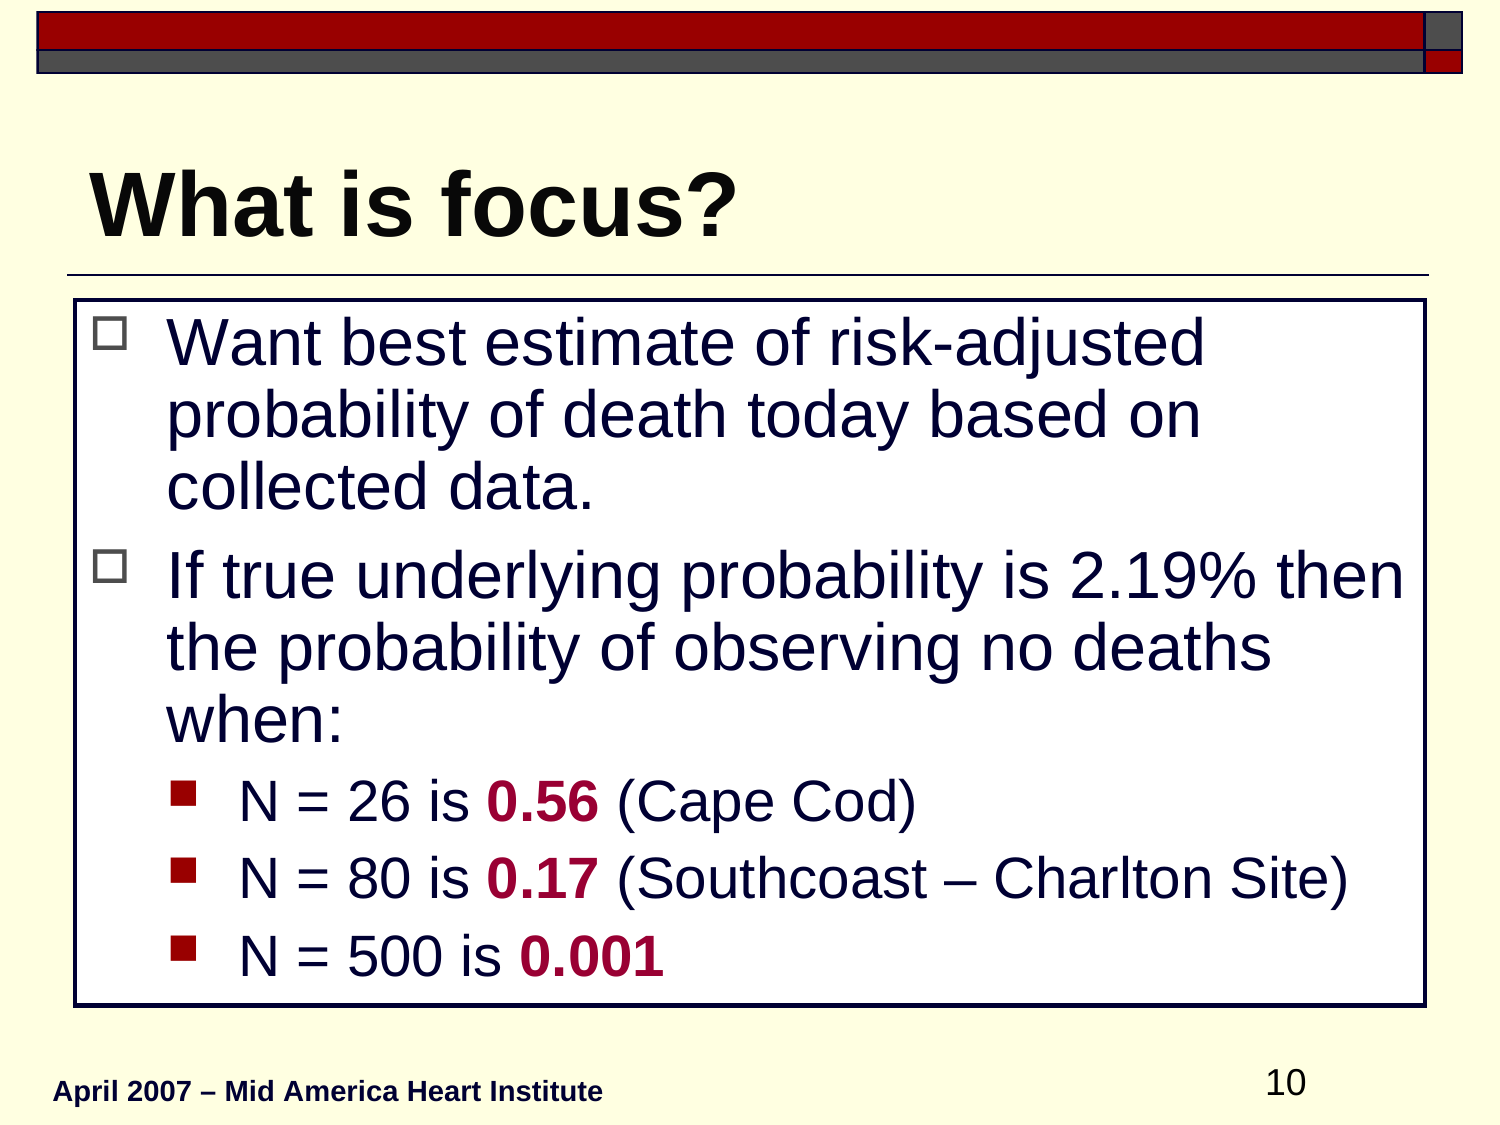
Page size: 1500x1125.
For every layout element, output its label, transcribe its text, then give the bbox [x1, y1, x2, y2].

list Want best estimate of risk-adjusted probability of death today based on collected data. If true underlying probability is 2.19% then the probability of observing no deaths when: N = 26 is 0.56 (Cape Cod) N = 80 is 0.17 (Southcoast – Charlton Site) N = 500 is 0.001 [75, 299, 1426, 1006]
title What is focus? [75, 87, 1426, 263]
